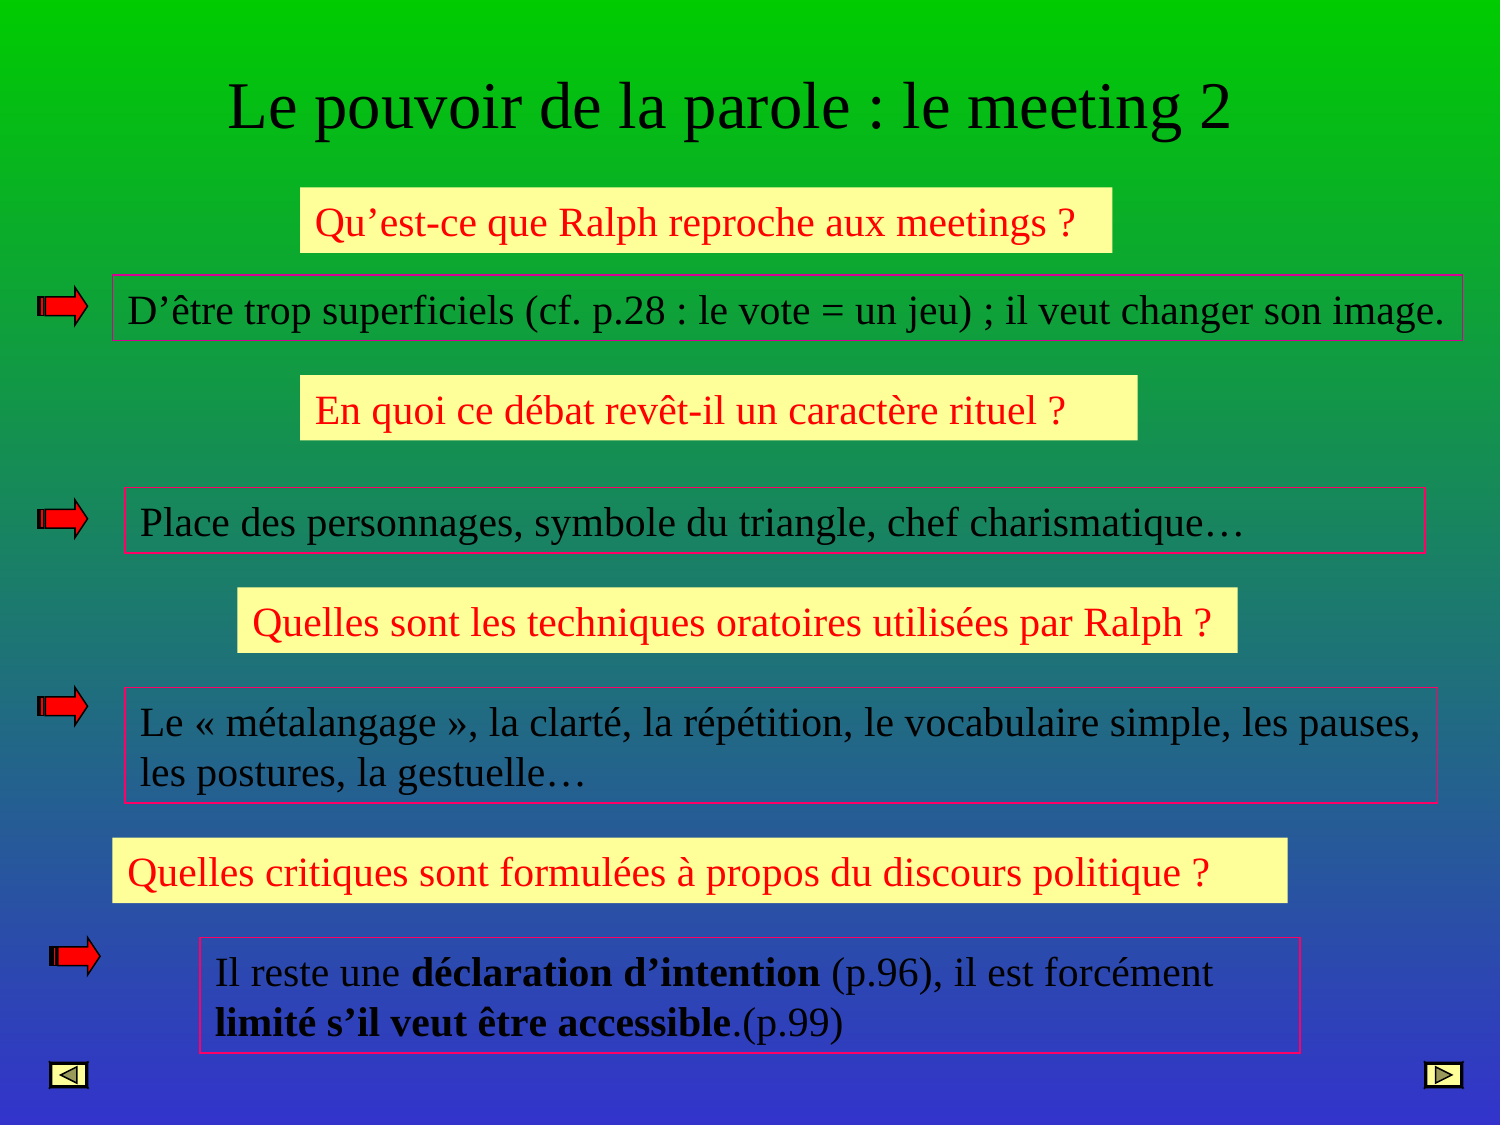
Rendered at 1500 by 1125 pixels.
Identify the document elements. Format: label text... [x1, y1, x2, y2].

text_box [51, 1062, 88, 1088]
text_box Quelles critiques sont formulées à propos du discours politique ? [112, 837, 1288, 904]
text_box D’être trop superficiels (cf. p.28 : le vote = un jeu) ; il veut changer son image. [112, 275, 1463, 341]
text_box [1426, 1062, 1463, 1088]
text_box [57, 937, 101, 976]
text_box En quoi ce débat revêt-il un caractère rituel ? [300, 375, 1138, 441]
text_box Il reste une déclaration d’intention (p.96), il est forcément limité s’il veut être accessible.(p.99) [200, 937, 1301, 1053]
text_box Qu’est-ce que Ralph reproche aux meetings ? [300, 187, 1113, 253]
text_box [45, 687, 88, 726]
text_box [45, 287, 88, 325]
text_box Le « métalangage », la clarté, la répétition, le vocabulaire simple, les pauses, les postures, la gestuelle… [124, 687, 1438, 803]
text_box Place des personnages, symbole du triangle, chef charismatique… [124, 487, 1426, 553]
title Le pouvoir de la parole : le meeting 2 [124, 49, 1338, 163]
text_box [45, 499, 88, 538]
text_box Quelles sont les techniques oratoires utilisées par Ralph ? [237, 587, 1238, 653]
